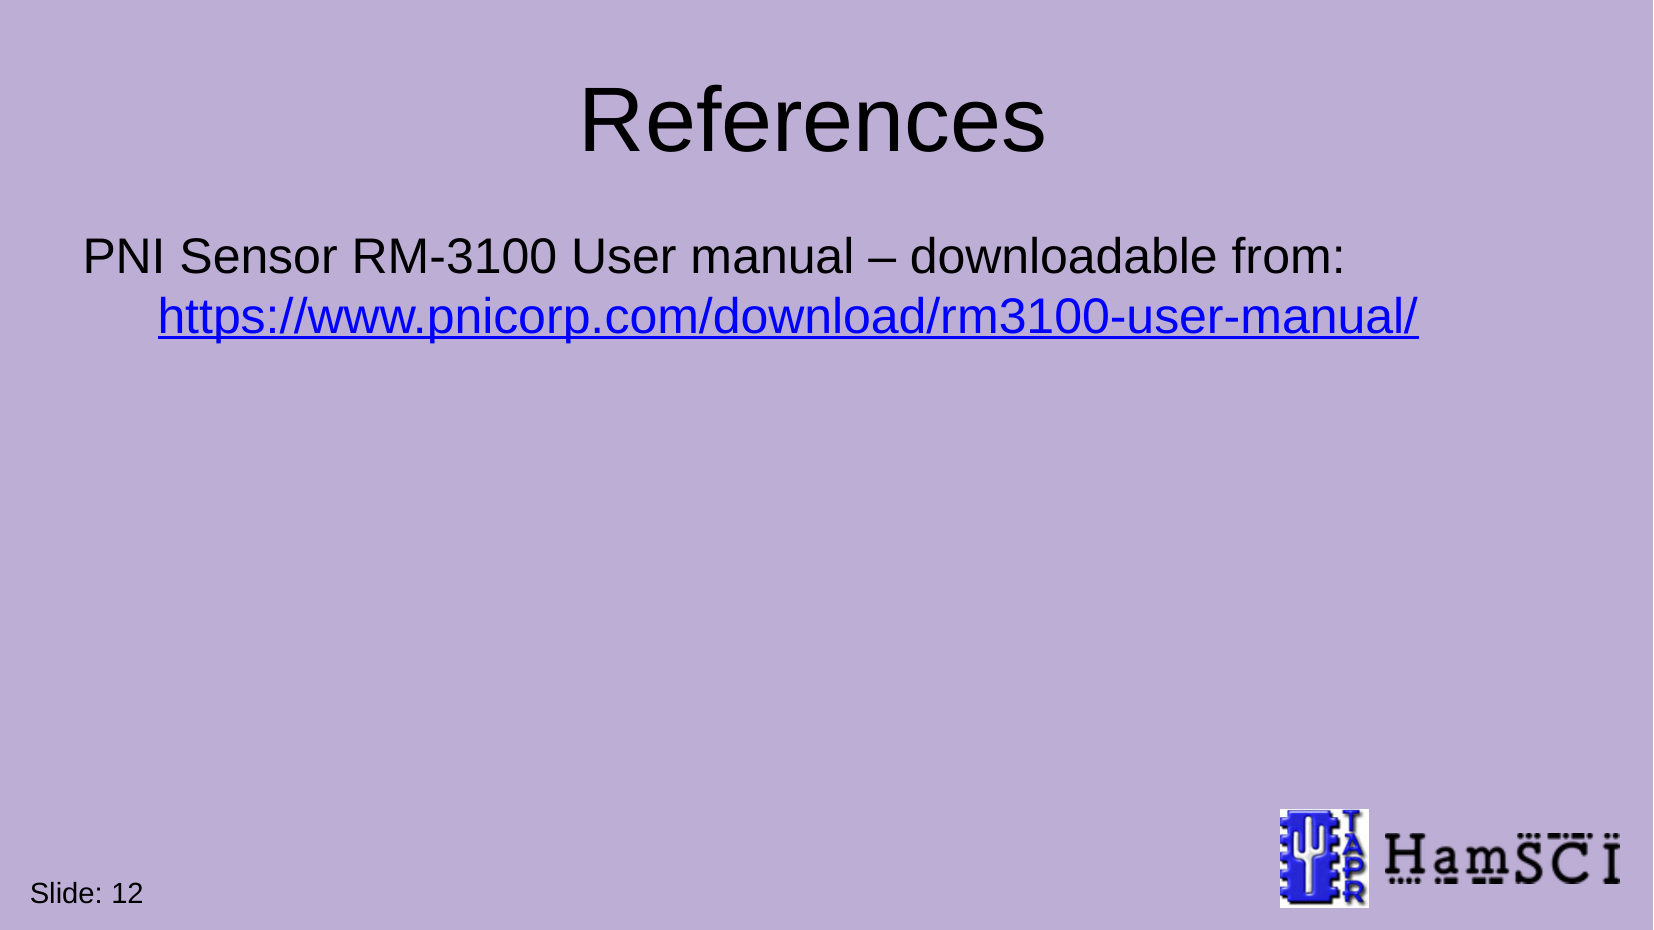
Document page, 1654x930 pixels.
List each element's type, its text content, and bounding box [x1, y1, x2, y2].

picture [1280, 809, 1369, 908]
picture [1385, 833, 1620, 884]
text_box PNI Sensor RM-3100 User manual – downloadable from: https://www.pnicorp.com/download/rm3100-user-manual/ [82, 223, 1571, 763]
text_box References [82, 37, 1571, 193]
